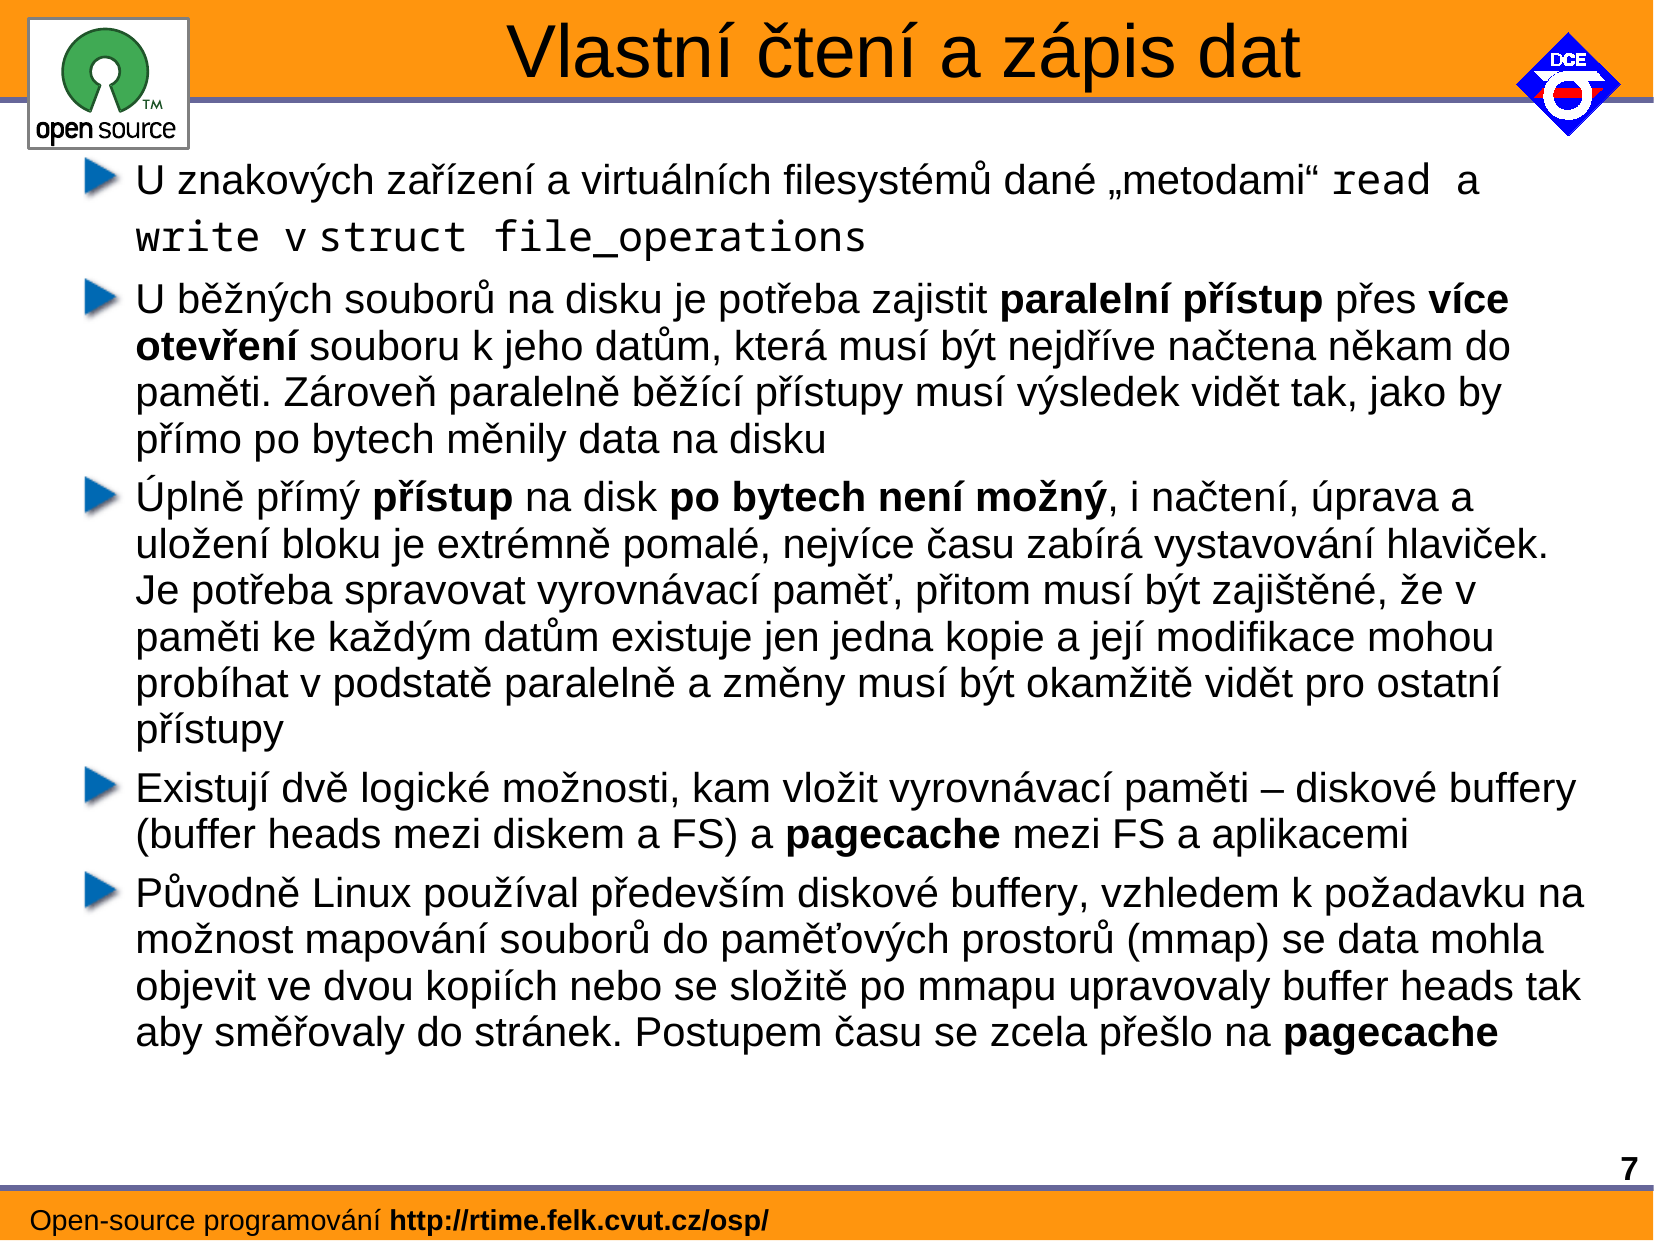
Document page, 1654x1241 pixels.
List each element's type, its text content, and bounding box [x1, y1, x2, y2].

title Vlastní čtení a zápis dat [178, 4, 1631, 98]
list U znakových zařízení a virtuálních filesystémů dané „metodami“ read a write v struct file_operations U běžných souborů na disku je potřeba zajistit paralelní přístup přes více otevření souboru k jeho datům, která musí být nejdříve načtena někam do paměti. Zároveň paralelně běžící přístupy musí výsledek vidět tak, jako by přímo po bytech měnily data na disku Úplně přímý přístup na disk po bytech není možný, i načtení, úprava a uložení bloku je extrémně pomalé, nejvíce času zabírá vystavování hlaviček. Je potřeba spravovat vyrovnávací paměť, přitom musí být zajištěné, že v paměti ke každým datům existuje jen jedna kopie a její modifikace mohou probíhat v podstatě paralelně a změny musí být okamžitě vidět pro ostatní přístupy Existují dvě logické možnosti, kam vložit vyrovnávací paměti – diskové buffery (buffer heads mezi diskem a FS) a pagecache mezi FS a aplikacemi Původně Linux používal především diskové buffery, vzhledem k požadavku na možnost mapování souborů do paměťových prostorů (mmap) se data mohla objevit ve dvou kopiích nebo se složitě po mmapu upravovaly buffer heads tak aby směřovaly do stránek. Postupem času se zcela přešlo na pagecache [64, 150, 1588, 1145]
